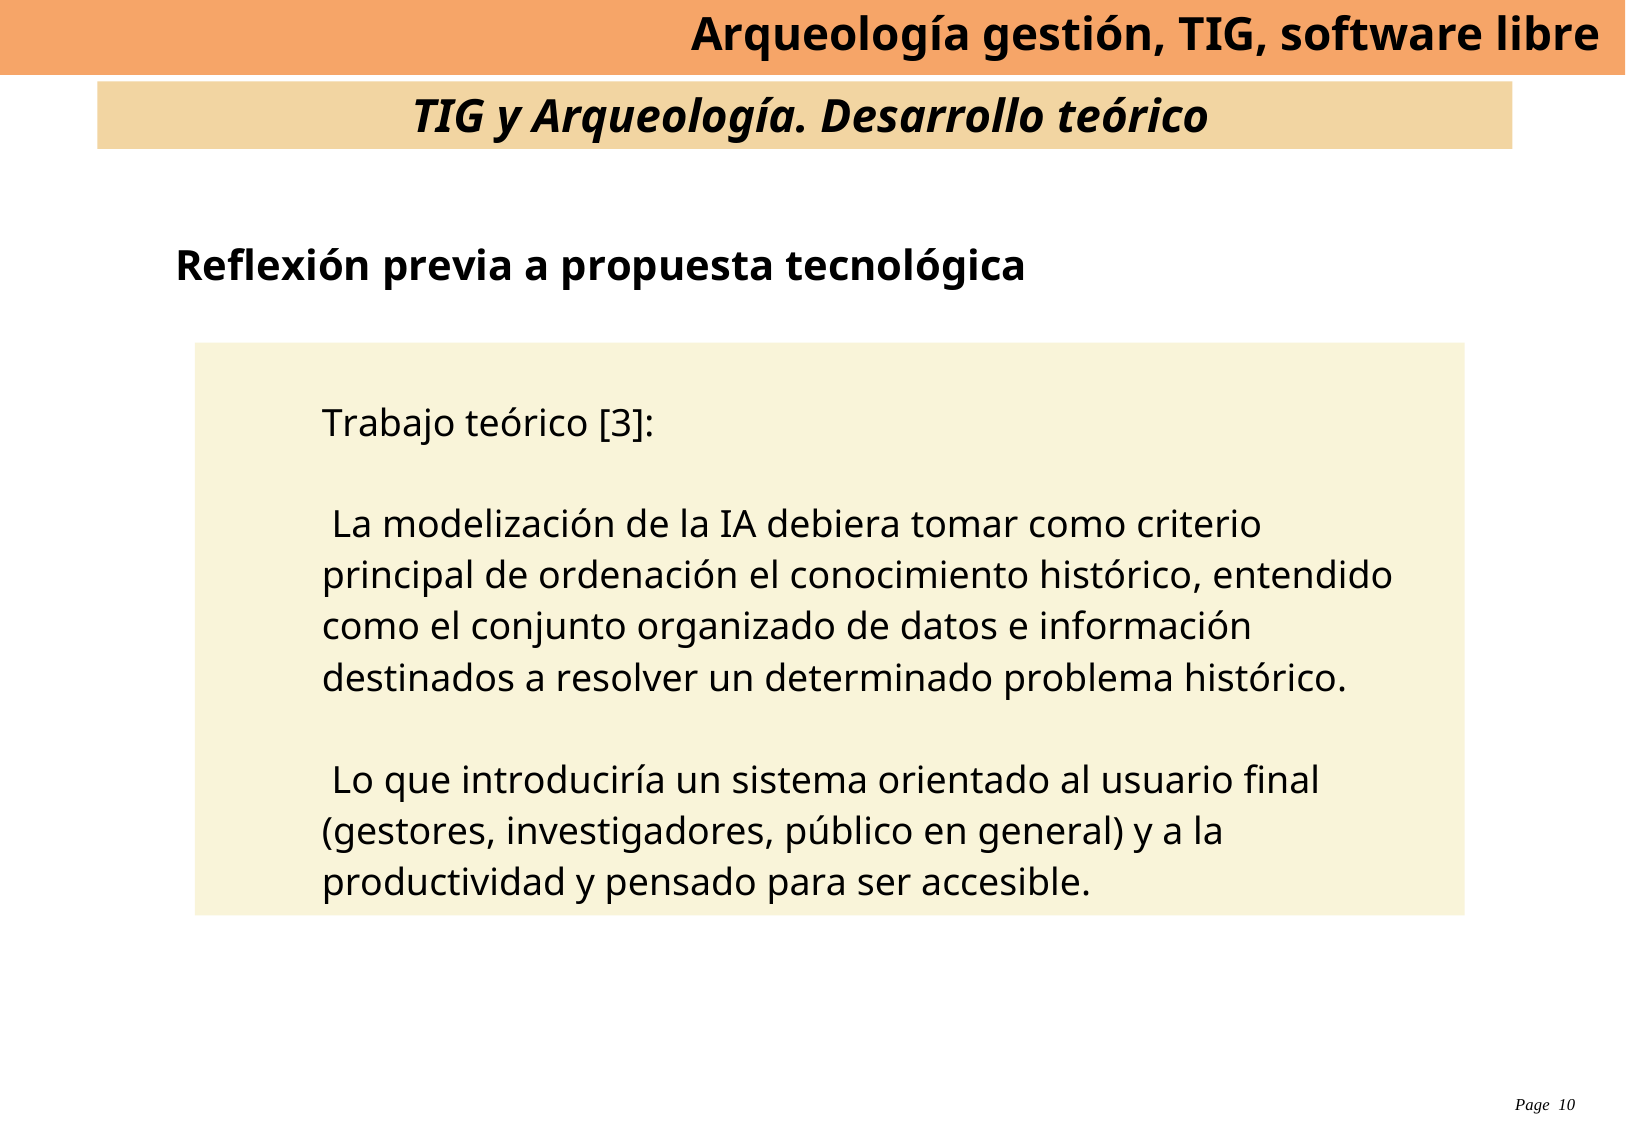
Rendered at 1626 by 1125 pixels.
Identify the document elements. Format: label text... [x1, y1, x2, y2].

text_box [0, 0, 1626, 75]
text_box Reflexión previa a propuesta tecnológica [162, 212, 1359, 300]
text_box Trabajo teórico [3]: La modelización de la IA debiera tomar como criterio principal de ordenación el conocimiento histórico, entendido como el conjunto organizado de datos e información destinados a resolver un determinado problema histórico. Lo que introduciría un sistema orientado al usuario final (gestores, investigadores, público en general) y a la productividad y pensado para ser accesible. [309, 389, 1435, 913]
text_box [194, 342, 1465, 916]
text_box TIG y Arqueología. Desarrollo teórico [97, 81, 1513, 149]
text_box Arqueología gestión, TIG, software libre [600, 0, 1616, 73]
